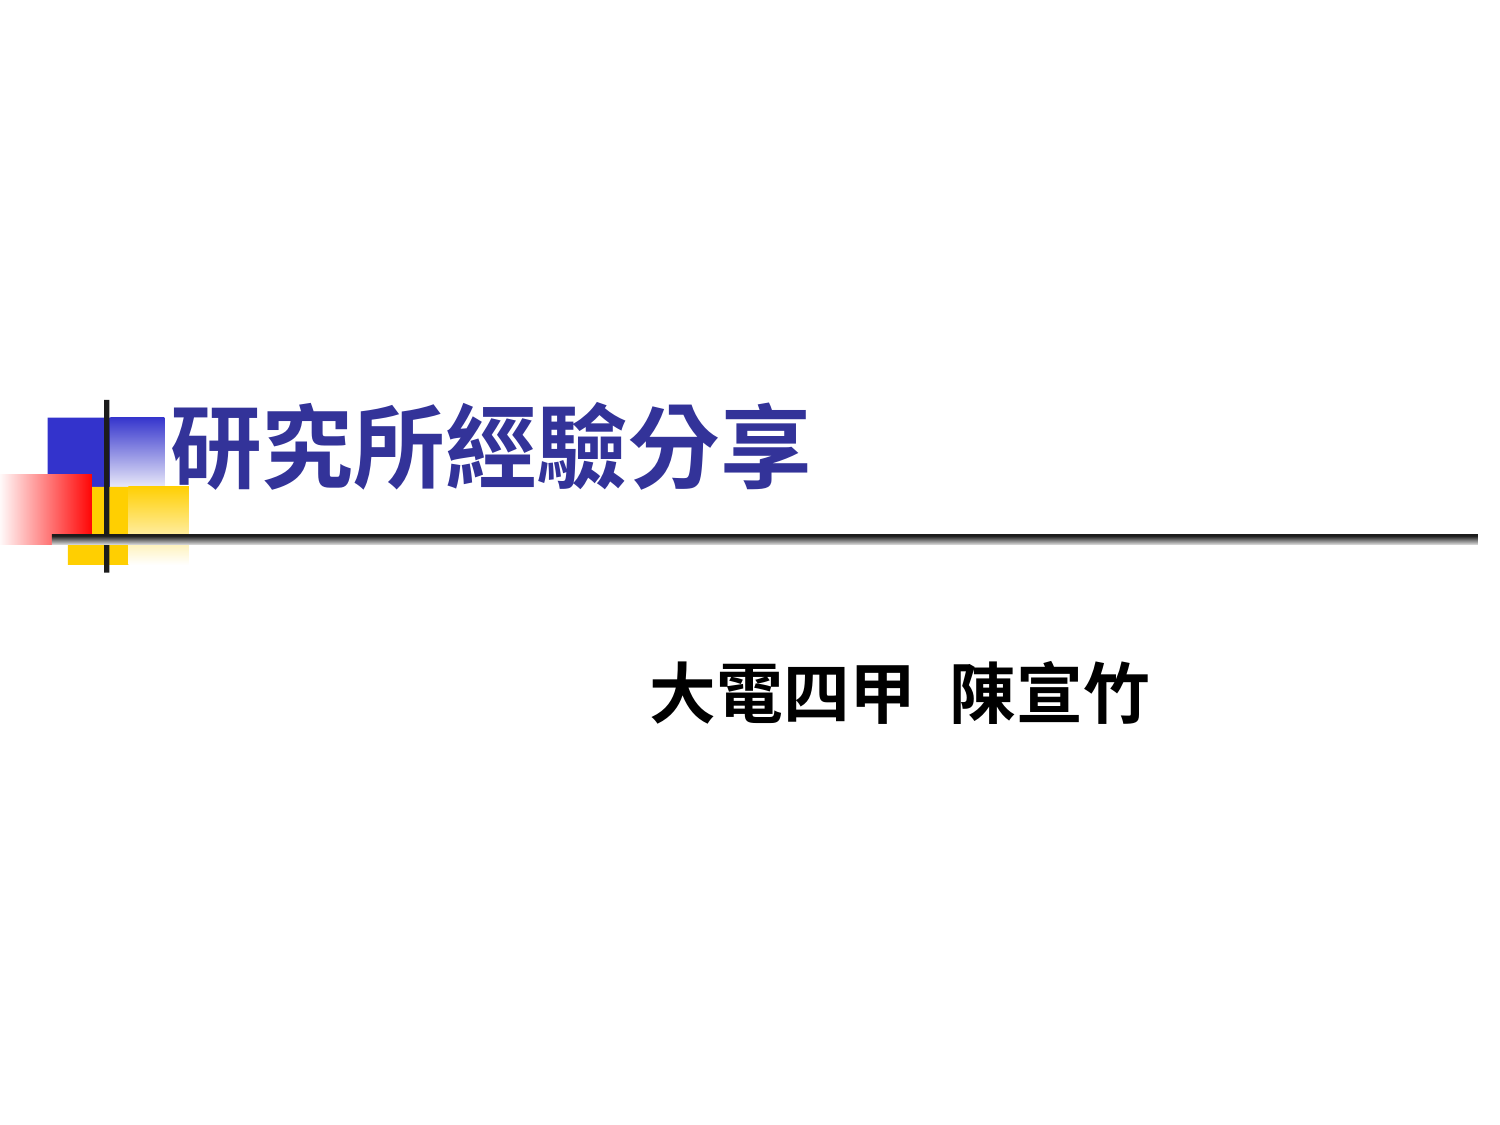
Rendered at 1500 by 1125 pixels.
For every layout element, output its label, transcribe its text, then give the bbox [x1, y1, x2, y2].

title 研究所經驗分享 [162, 274, 1438, 515]
subtitle 大電四甲 陳宣竹 [225, 637, 1276, 925]
